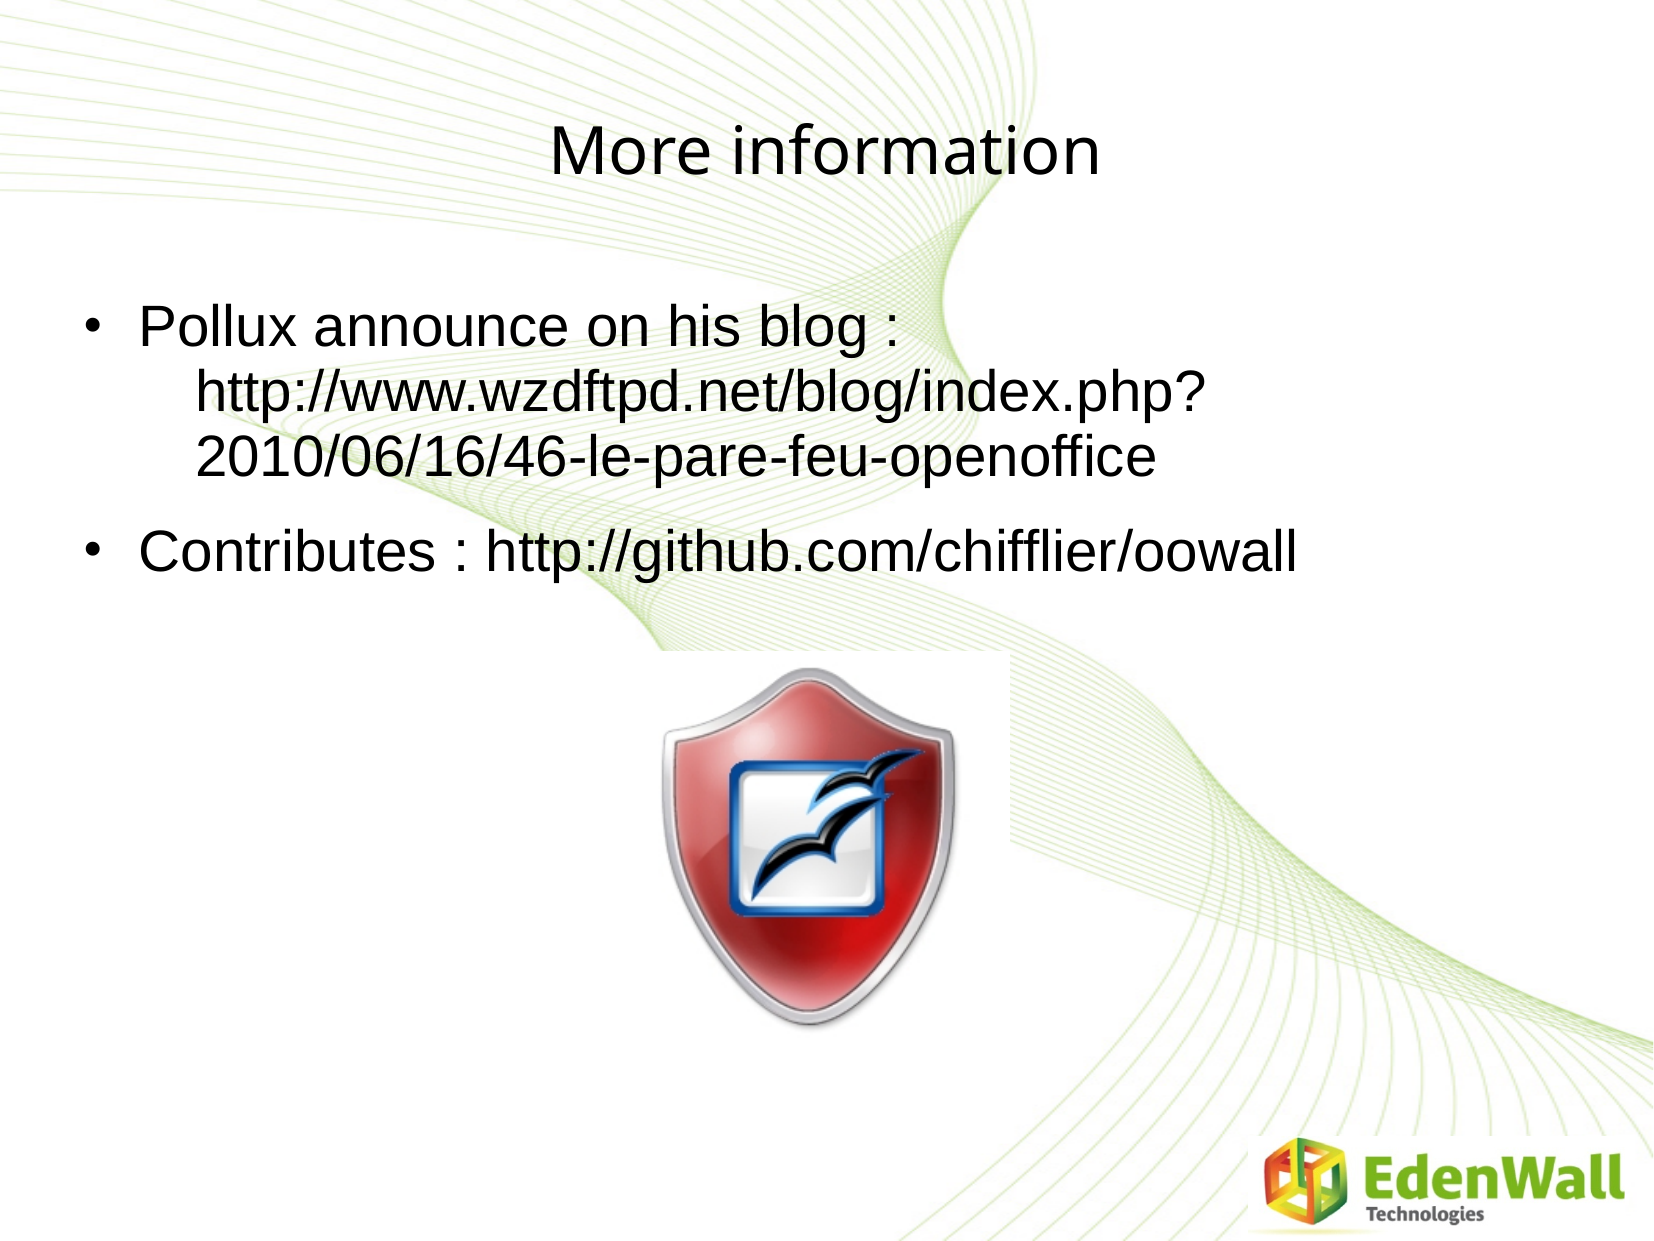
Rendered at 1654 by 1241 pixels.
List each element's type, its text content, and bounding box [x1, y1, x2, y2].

list Pollux announce on his blog : http://www.wzdftpd.net/blog/index.php?2010/06/16/46-le-pare-feu-openoffice Contributes : http://github.com/chifflier/oowall [82, 290, 1570, 1109]
title More information [82, 49, 1570, 256]
picture [0, 0, 1654, 1241]
